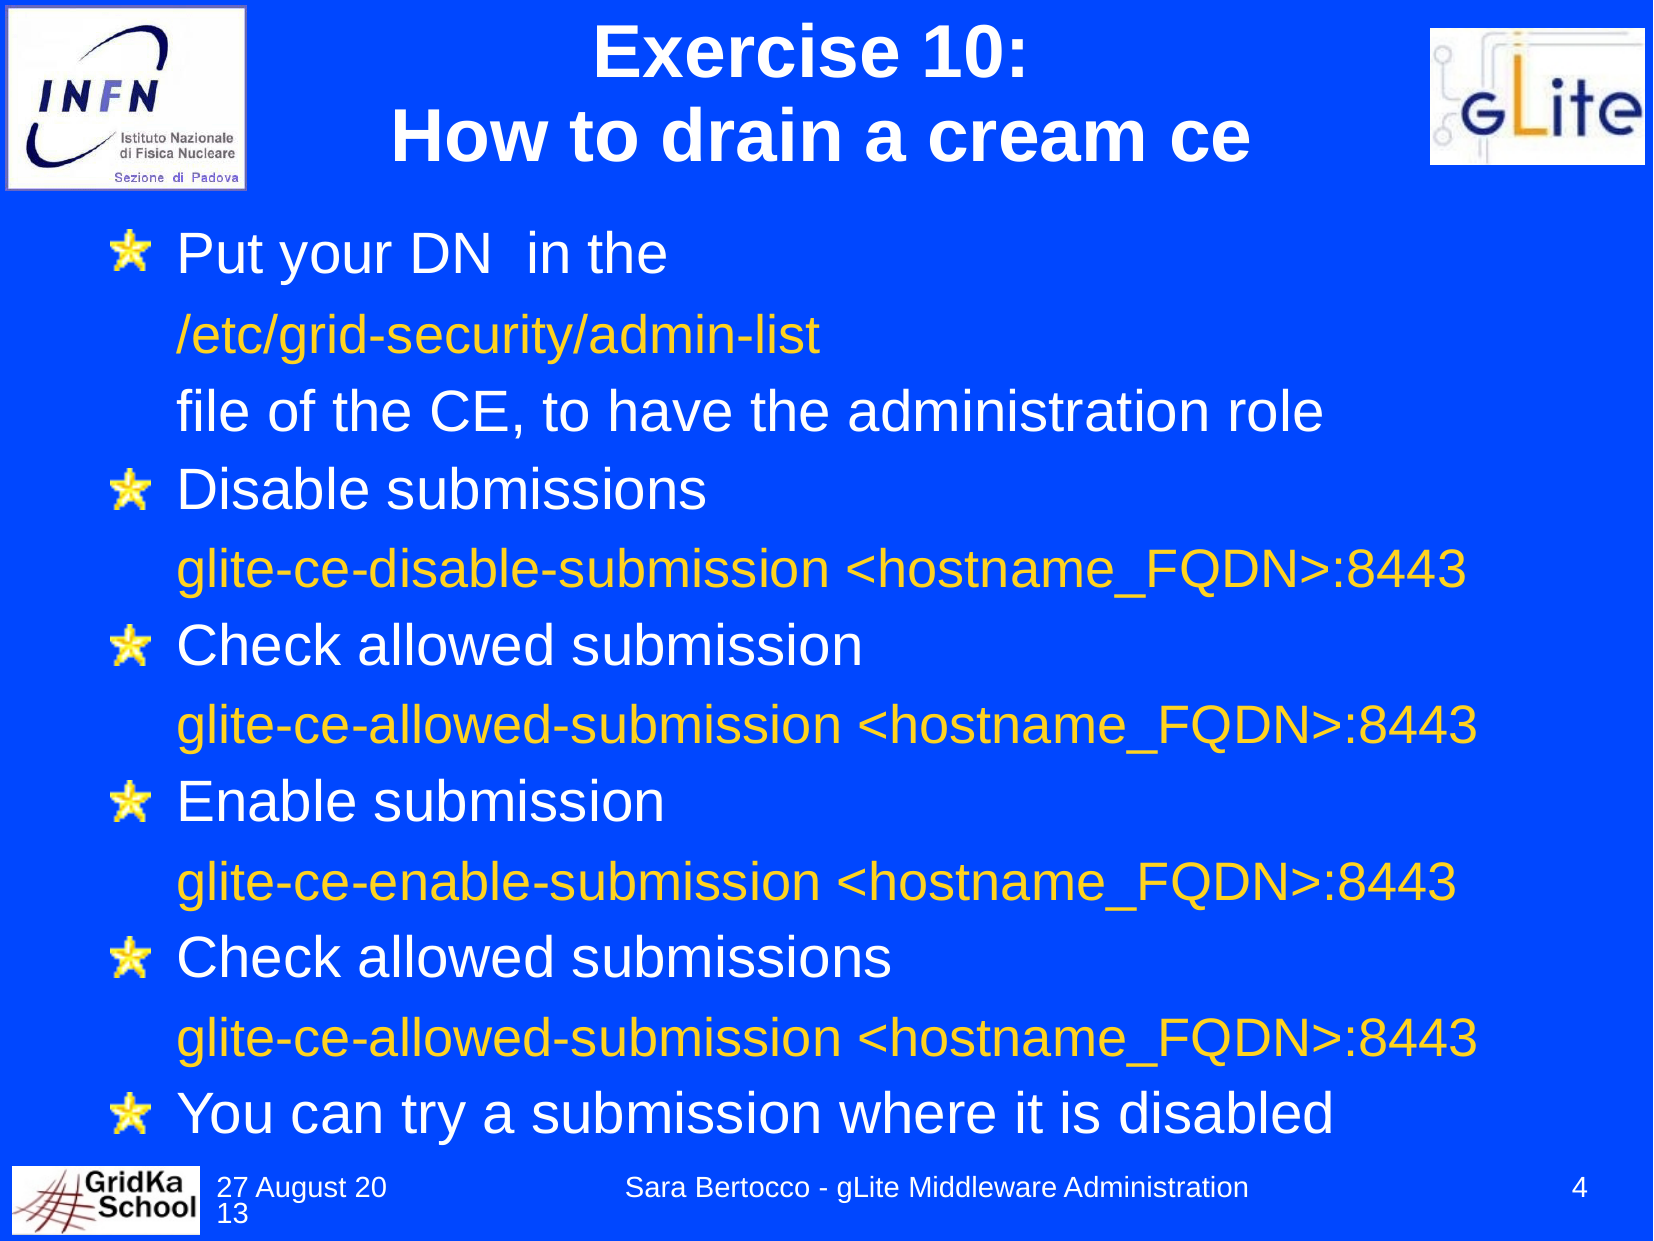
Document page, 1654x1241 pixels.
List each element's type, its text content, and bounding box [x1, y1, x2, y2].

picture [5, 5, 247, 191]
title Exercise 10: How to drain a cream ce [0, 0, 1645, 188]
picture [12, 1166, 200, 1235]
picture [1430, 28, 1645, 165]
text_box Put your DN in the /etc/grid-security/admin-list file of the CE, to have the administration role Disable submissions glite-ce-disable-submission <hostname_FQDN>:8443 Check allowed submission glite-ce-allowed-submission <hostname_FQDN>:8443 Enable submission glite-ce-enable-submission <hostname_FQDN>:8443 Check allowed submissions glite-ce-allowed-submission <hostname_FQDN>:8443 You can try a submission where it is disabled [95, 202, 1496, 1154]
